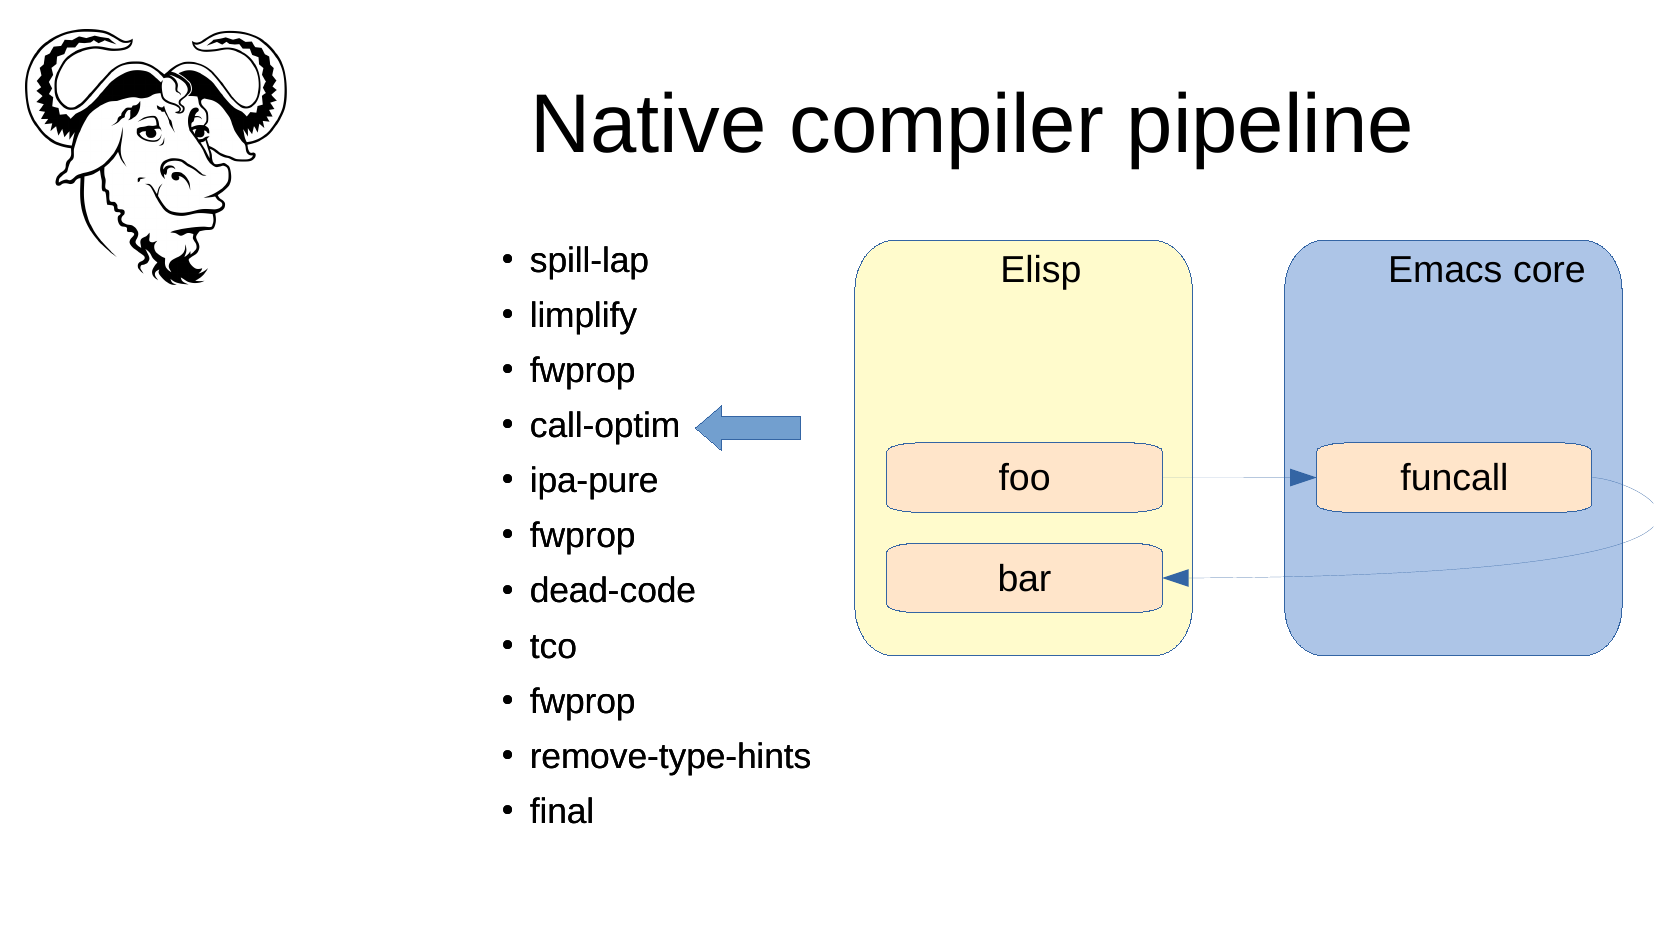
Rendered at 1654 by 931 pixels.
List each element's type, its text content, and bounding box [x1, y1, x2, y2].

title Native compiler pipeline [426, 37, 1518, 211]
text_box Elisp [985, 241, 1097, 299]
text_box [1284, 478, 1623, 576]
text_box bar [886, 543, 1163, 613]
text_box Emacs core [1373, 241, 1601, 299]
picture [25, 29, 287, 285]
text_box funcall [1316, 442, 1592, 513]
text_box [1284, 544, 1623, 656]
text_box [1284, 240, 1623, 484]
text_box [854, 240, 1193, 656]
list spill-lap limplify fwprop call-optim ipa-pure fwprop dead-code tco fwprop remove-type-hints final [492, 240, 868, 841]
text_box foo [886, 442, 1163, 513]
